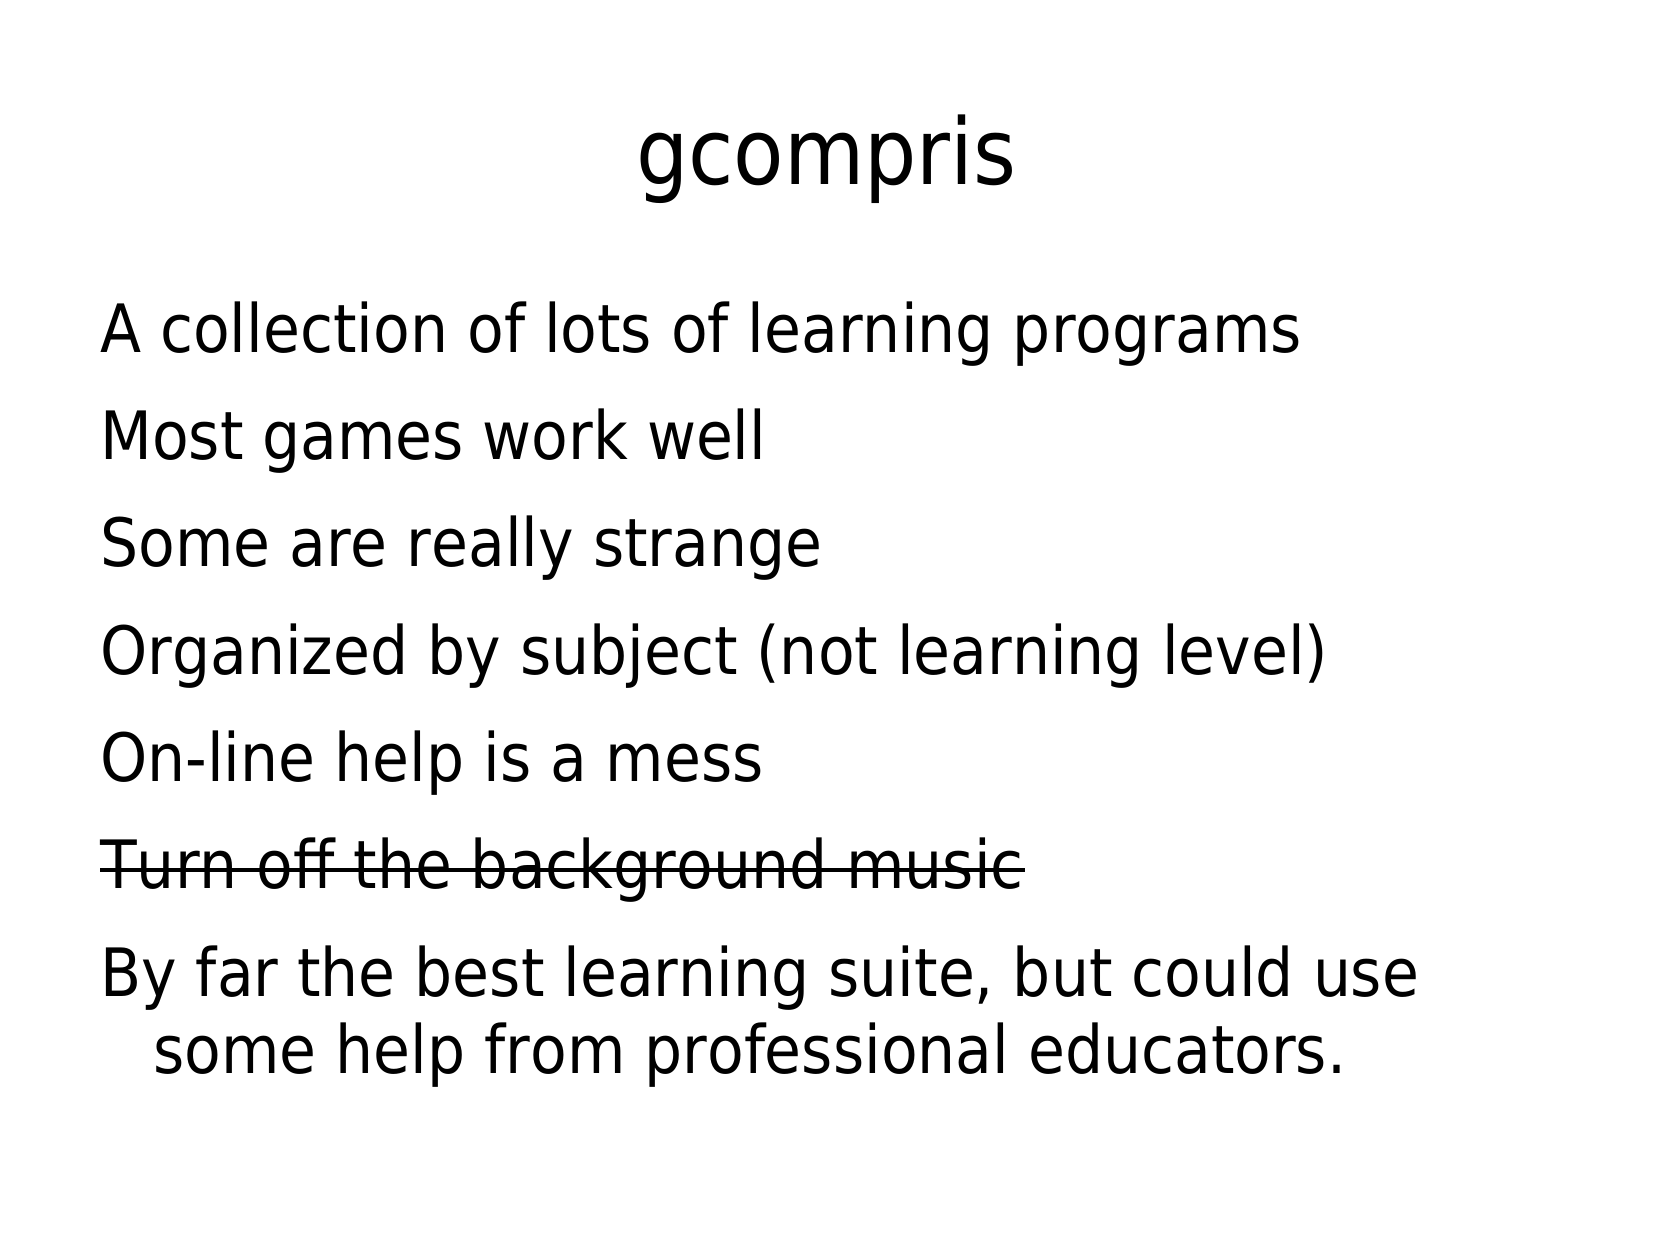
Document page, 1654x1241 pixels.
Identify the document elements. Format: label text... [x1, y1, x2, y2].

title gcompris [82, 49, 1571, 257]
list A collection of lots of learning programs Most games work well Some are really strange Organized by subject (not learning level) On-line help is a mess Turn off the background music By far the best learning suite, but could use some help from professional educators. [82, 290, 1571, 1109]
